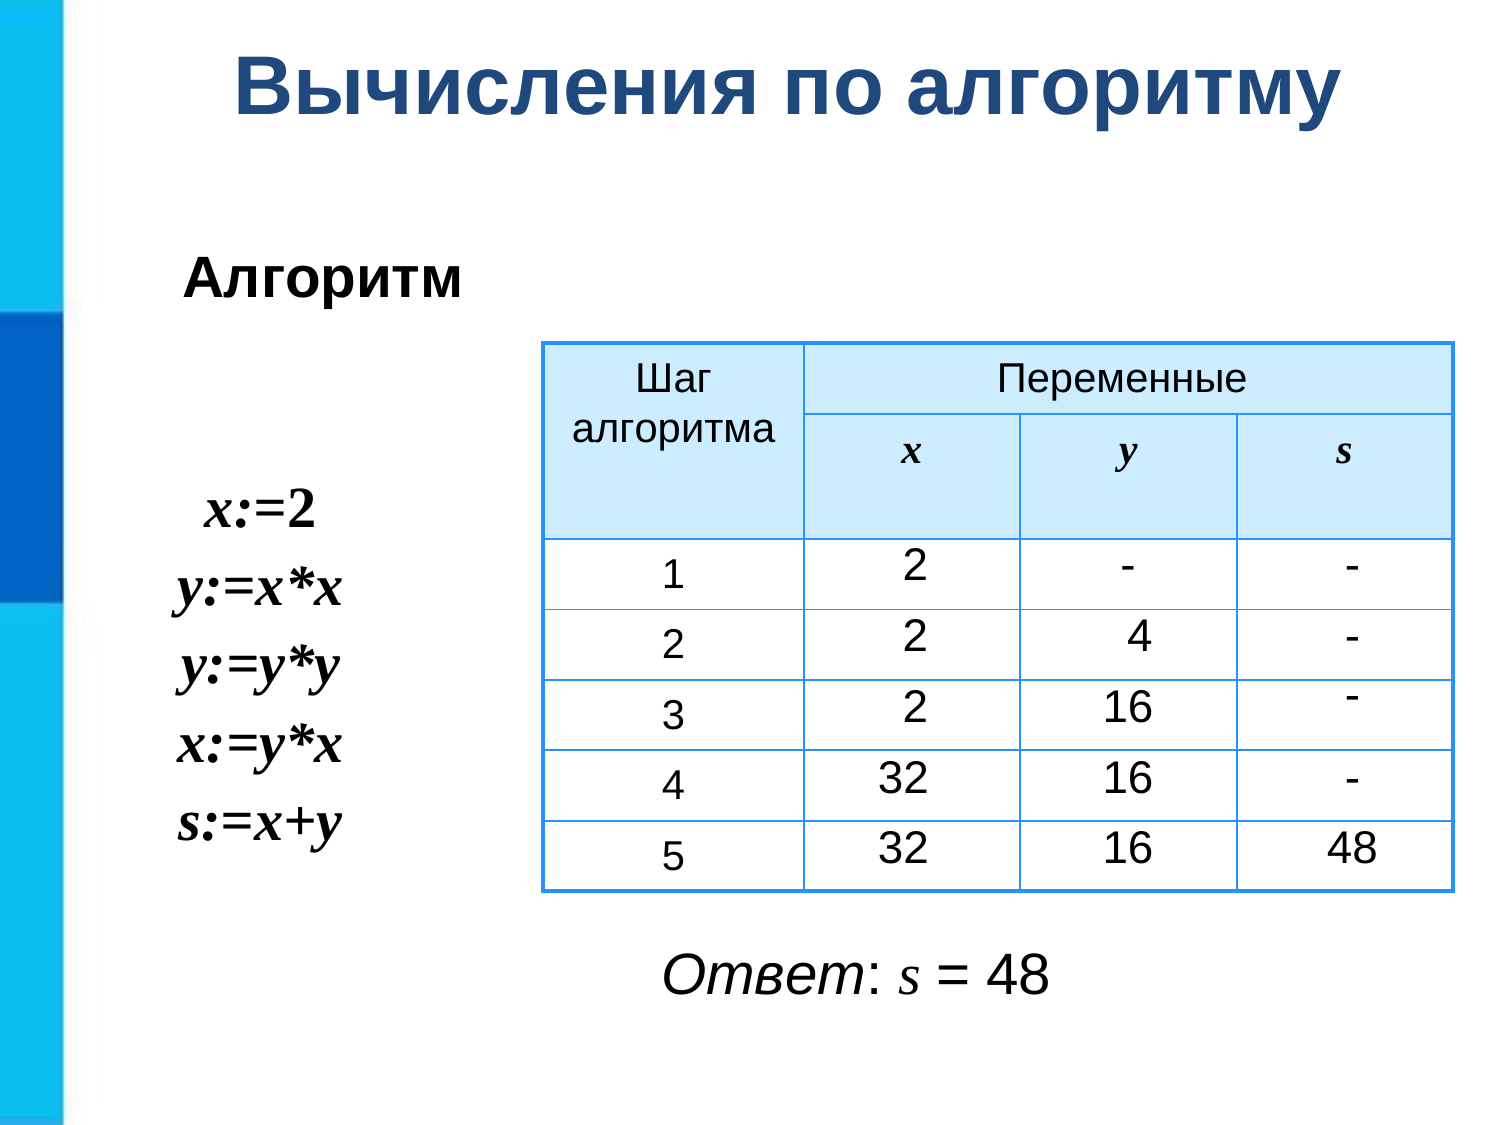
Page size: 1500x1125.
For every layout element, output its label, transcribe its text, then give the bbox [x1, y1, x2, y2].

table_cell [1199, 751, 1236, 820]
table_cell 3 [545, 681, 803, 749]
table_cell [1199, 610, 1236, 679]
table_cell [805, 540, 844, 609]
table_cell [805, 822, 1019, 889]
table_cell [1021, 681, 1056, 749]
text_box - [1281, 657, 1424, 728]
table_cell [987, 540, 1019, 609]
table_cell [1238, 610, 1281, 679]
table_cell [1424, 540, 1451, 609]
table_cell [987, 610, 1019, 679]
table_cell [1021, 610, 1068, 679]
text_box 32 [832, 739, 975, 810]
text_box 4 [1068, 597, 1211, 669]
table_cell [805, 751, 832, 820]
table_cell [1199, 681, 1236, 749]
text_box 2 [844, 668, 987, 740]
table_cell [1021, 540, 1068, 609]
table_cell x [805, 415, 1019, 538]
table_cell [1424, 751, 1451, 820]
table_header Переменные [806, 346, 1450, 412]
table_cell [805, 681, 844, 749]
text_box 2 [844, 597, 987, 668]
text_box 32 [832, 810, 975, 881]
table_cell [1424, 610, 1451, 679]
text_box - [1281, 597, 1424, 657]
table_cell [805, 610, 844, 679]
table_cell 1 [545, 540, 803, 609]
text_box Ответ: s = 48 [560, 928, 1152, 1015]
table_cell [1238, 751, 1281, 820]
text_box 48 [1281, 811, 1424, 881]
text_box 16 [1056, 668, 1199, 740]
table_cell 5 [545, 822, 803, 889]
table_cell s [1238, 415, 1451, 538]
text_box - [1281, 527, 1424, 597]
table_cell [1238, 681, 1451, 749]
text_box х:=2 у:=х*х у:=у*у х:=у*х s:=x+y [136, 461, 385, 861]
table_cell [1238, 822, 1451, 889]
text_box 2 [844, 527, 987, 597]
text_box 16 [1056, 740, 1199, 811]
table_cell [1199, 540, 1236, 609]
table_cell [975, 681, 1019, 749]
text_box 16 [1056, 811, 1199, 881]
picture [0, 0, 1500, 1125]
text_box - [1281, 739, 1424, 811]
table_cell 4 [545, 751, 803, 820]
table_cell 2 [545, 610, 803, 679]
table_cell [1021, 822, 1236, 889]
table_cell [1238, 540, 1281, 609]
text_box Алгоритм [88, 231, 558, 318]
text_box Вычисления по алгоритму [76, 42, 1500, 139]
text_box - [1056, 527, 1199, 598]
table_cell [1021, 751, 1056, 820]
table_cell y [1021, 415, 1236, 538]
table_header Шаг алгоритма [545, 345, 803, 538]
table_cell [975, 751, 1019, 820]
